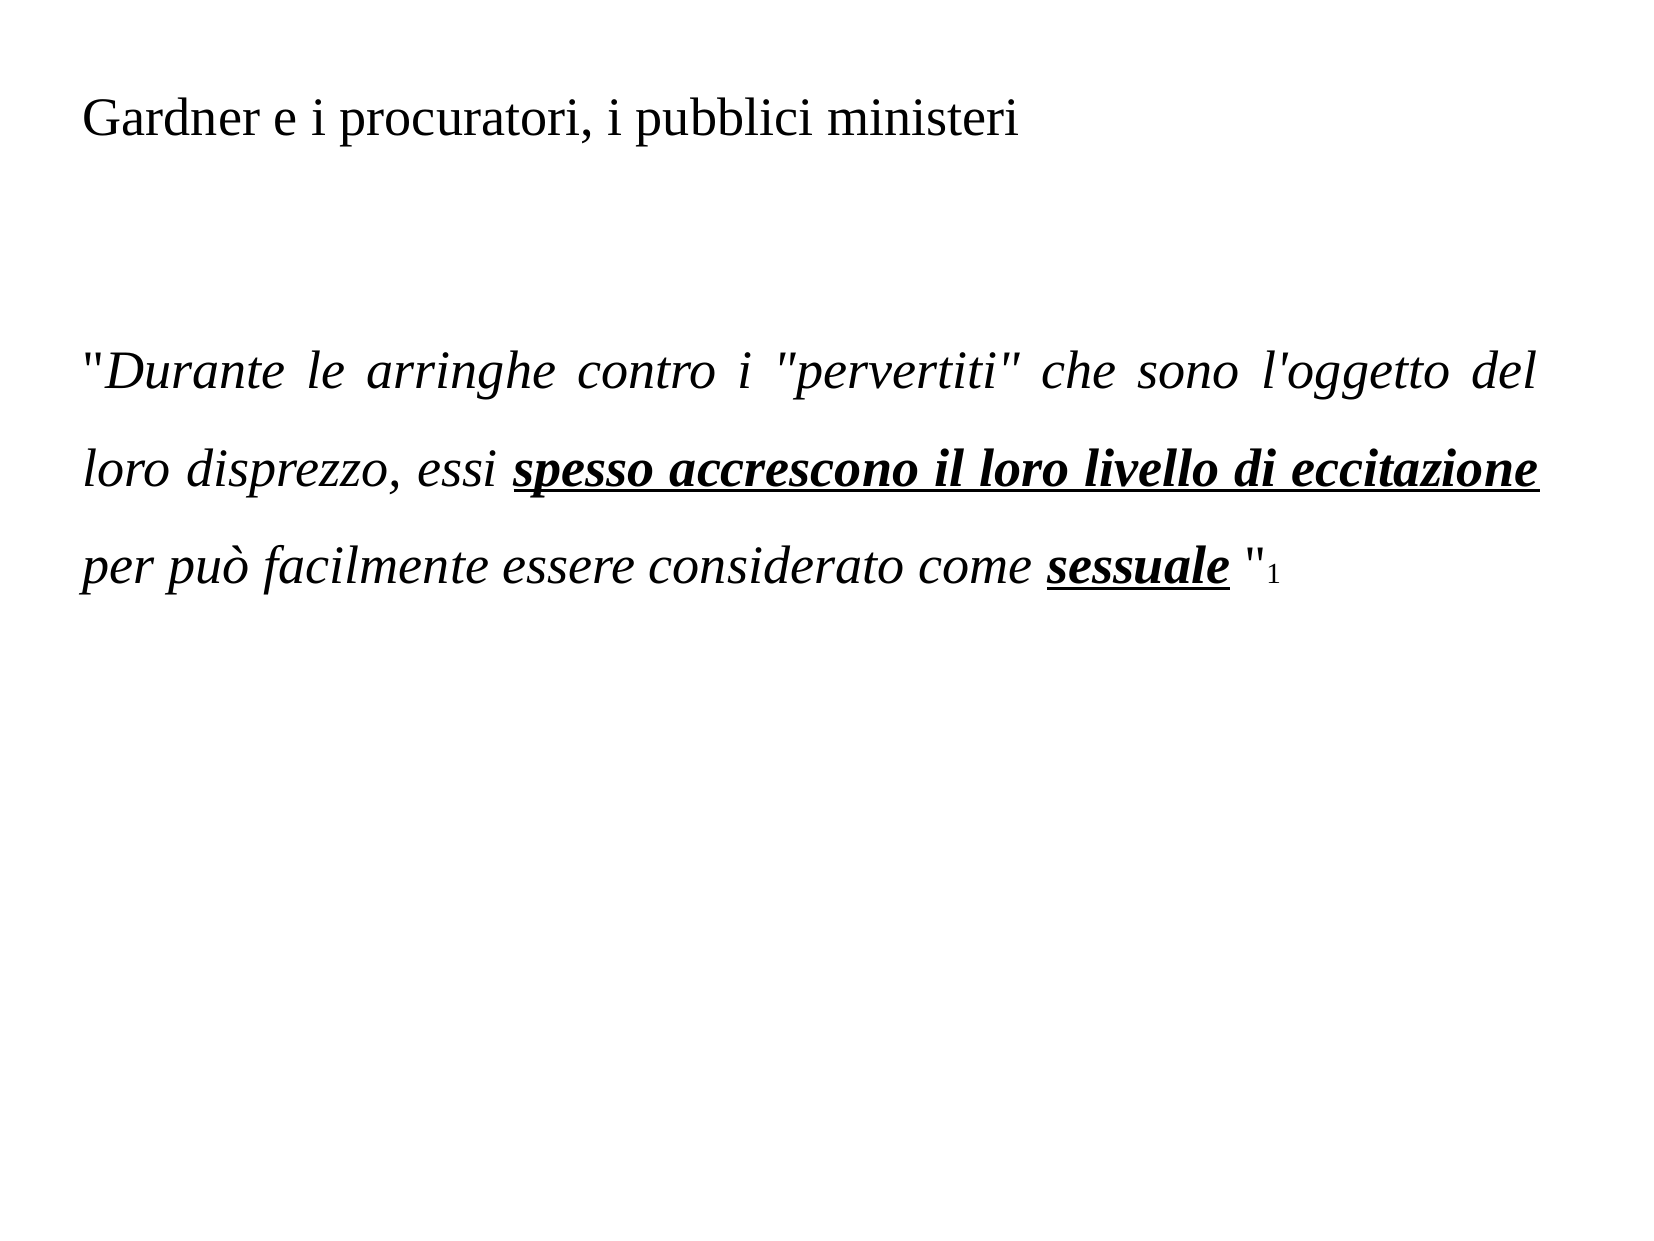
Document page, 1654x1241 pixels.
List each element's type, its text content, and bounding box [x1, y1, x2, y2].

subtitle Gardner e i procuratori, i pubblici ministeri "Durante le arringhe contro i "pervertiti" che sono l'oggetto del loro disprezzo, essi spesso accrescono il loro livello di eccitazione per può facilmente essere considerato come sessuale "1 1 R. Gardner Sex Abuse Isteria ed Creative Therapeutics, op.cit. pag. 54 [82, 48, 1548, 1134]
